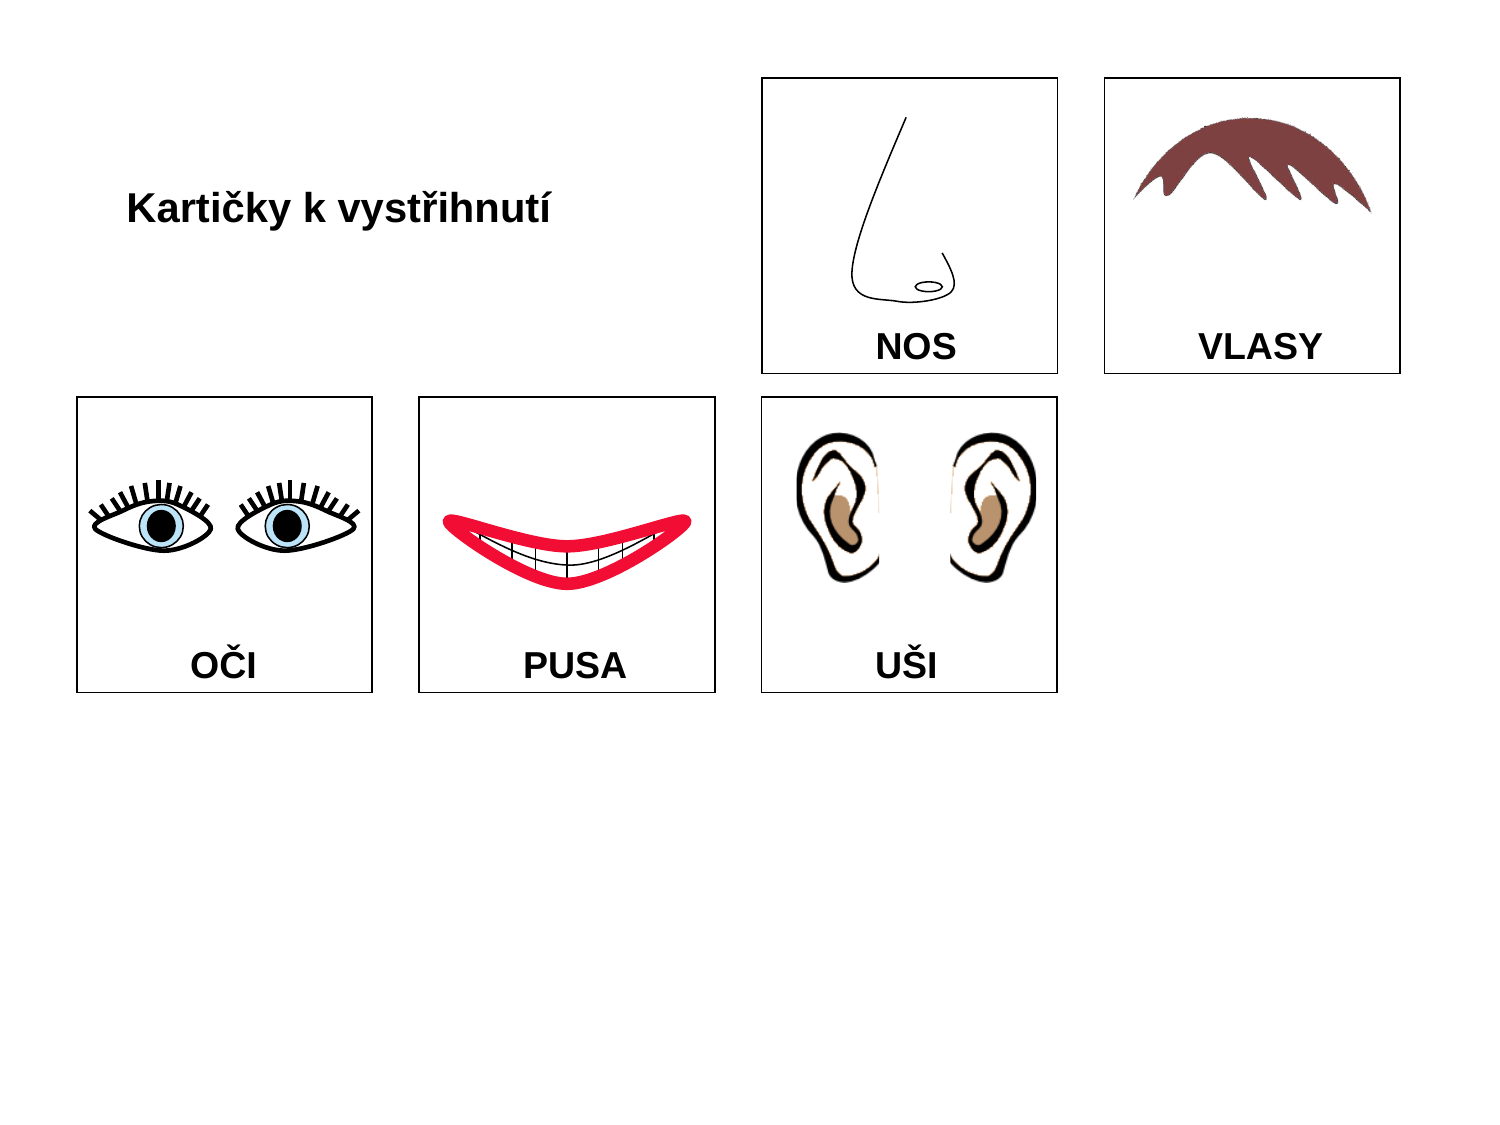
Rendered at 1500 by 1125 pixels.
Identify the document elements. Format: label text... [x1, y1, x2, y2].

text_box OČI [175, 633, 272, 694]
text_box Kartičky k vystřihnutí [111, 172, 567, 239]
picture [950, 432, 1037, 584]
text_box [761, 397, 1057, 693]
text_box [1104, 78, 1400, 374]
text_box [419, 397, 715, 693]
text_box [76, 397, 373, 693]
picture [796, 432, 880, 584]
picture [1133, 117, 1373, 222]
text_box NOS [860, 314, 972, 376]
text_box VLASY [1183, 314, 1339, 375]
text_box UŠI [860, 633, 953, 694]
text_box PUSA [508, 633, 643, 694]
text_box [761, 78, 1058, 374]
